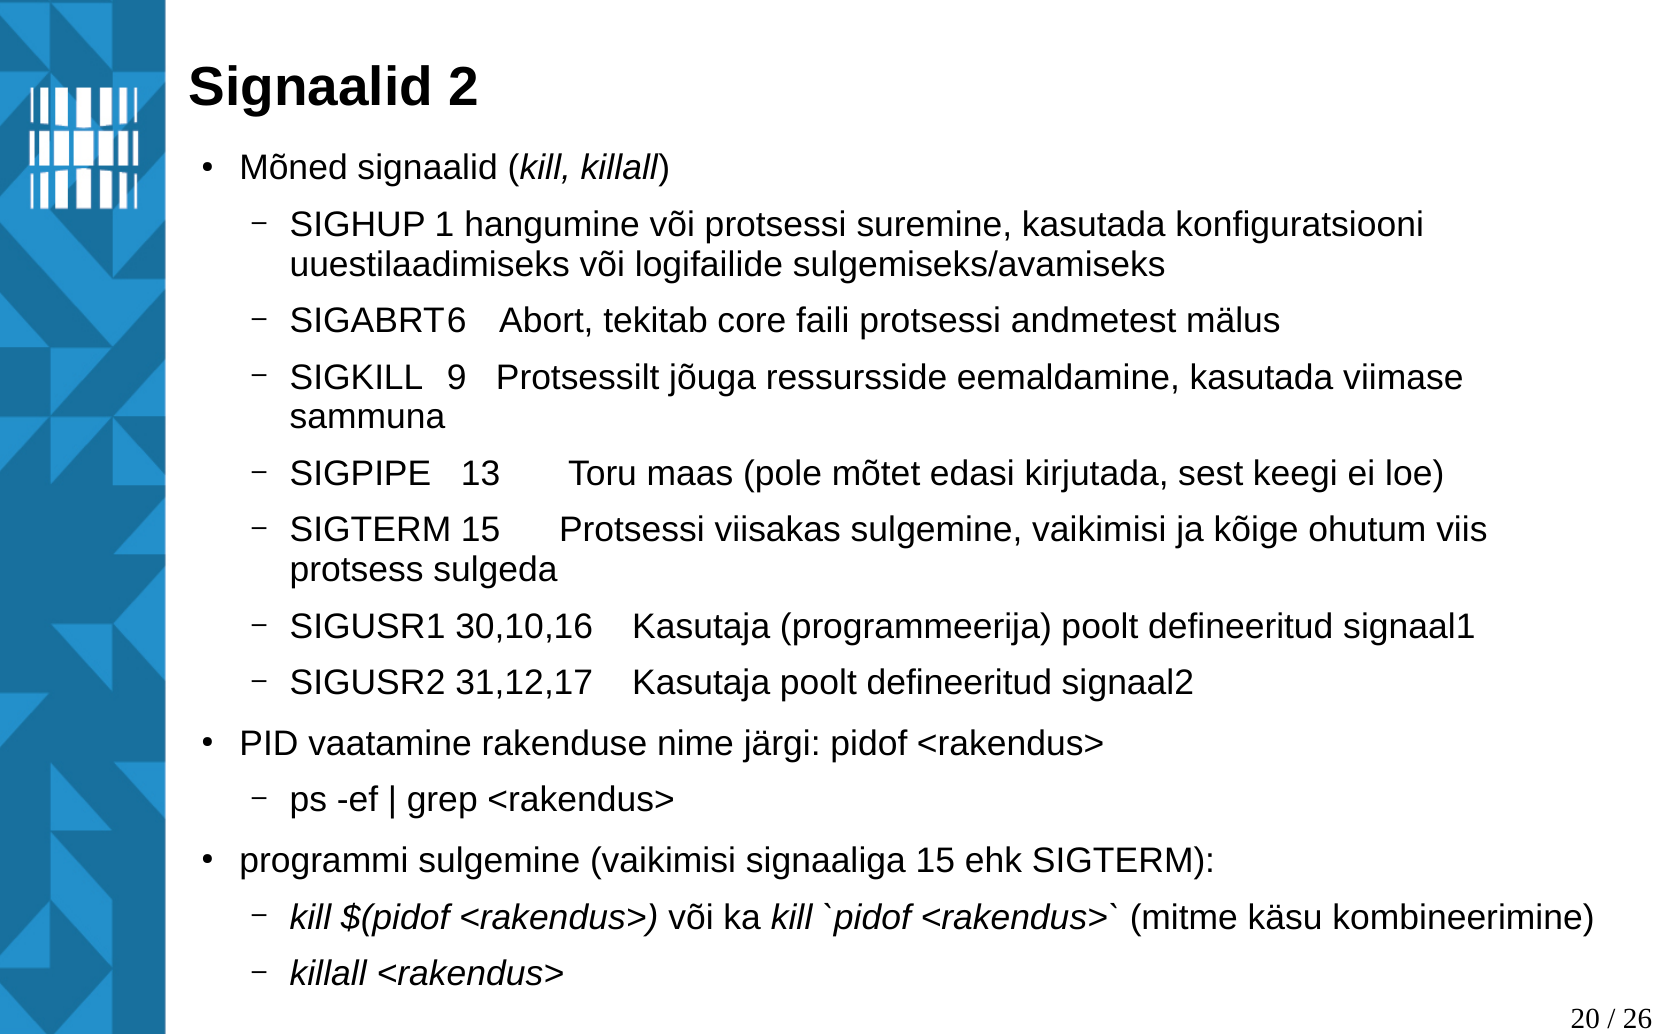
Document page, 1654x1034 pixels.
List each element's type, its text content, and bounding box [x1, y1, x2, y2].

title Signaalid 2 [188, 0, 1565, 147]
list Mõned signaalid (kill, killall) SIGHUP 1 hangumine või protsessi suremine, kasutada konfiguratsiooni uuestilaadimiseks või logifailide sulgemiseks/avamiseks SIGABRT 6 Abort, tekitab core faili protsessi andmetest mälus SIGKILL 9 Protsessilt jõuga ressursside eemaldamine, kasutada viimase sammuna SIGPIPE 13 Toru maas (pole mõtet edasi kirjutada, sest keegi ei loe) SIGTERM 15 Protsessi viisakas sulgemine, vaikimisi ja kõige ohutum viis protsess sulgeda SIGUSR1 30,10,16 Kasutaja (programmeerija) poolt defineeritud signaal1 SIGUSR2 31,12,17 Kasutaja poolt defineeritud signaal2 PID vaatamine rakenduse nime järgi: pidof <rakendus> ps -ef | grep <rakendus> programmi sulgemine (vaikimisi signaaliga 15 ehk SIGTERM): kill $(pidof <rakendus>) või ka kill `pidof <rakendus>` (mitme käsu kombineerimine) killall <rakendus> [188, 147, 1625, 1004]
